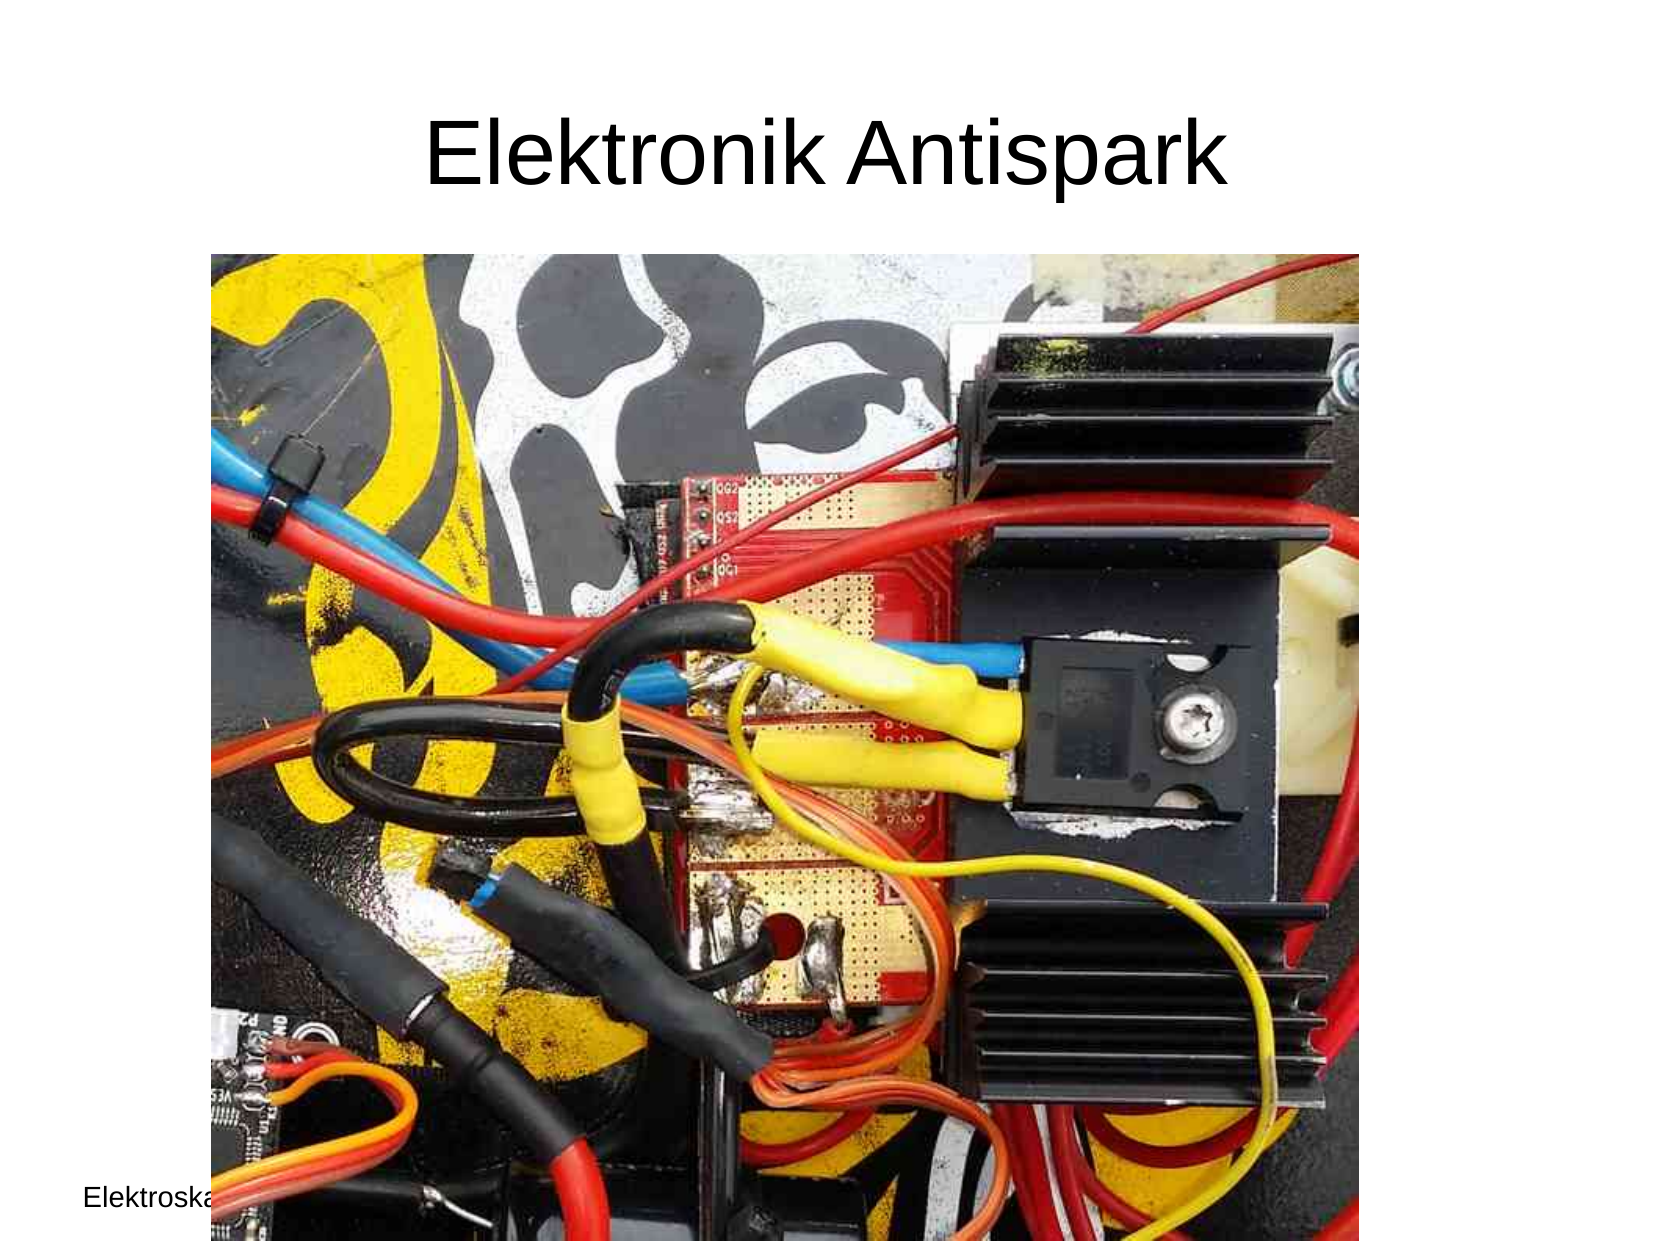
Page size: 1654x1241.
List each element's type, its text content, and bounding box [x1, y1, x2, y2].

title Elektronik Antispark [82, 49, 1571, 257]
picture [211, 254, 1359, 1241]
